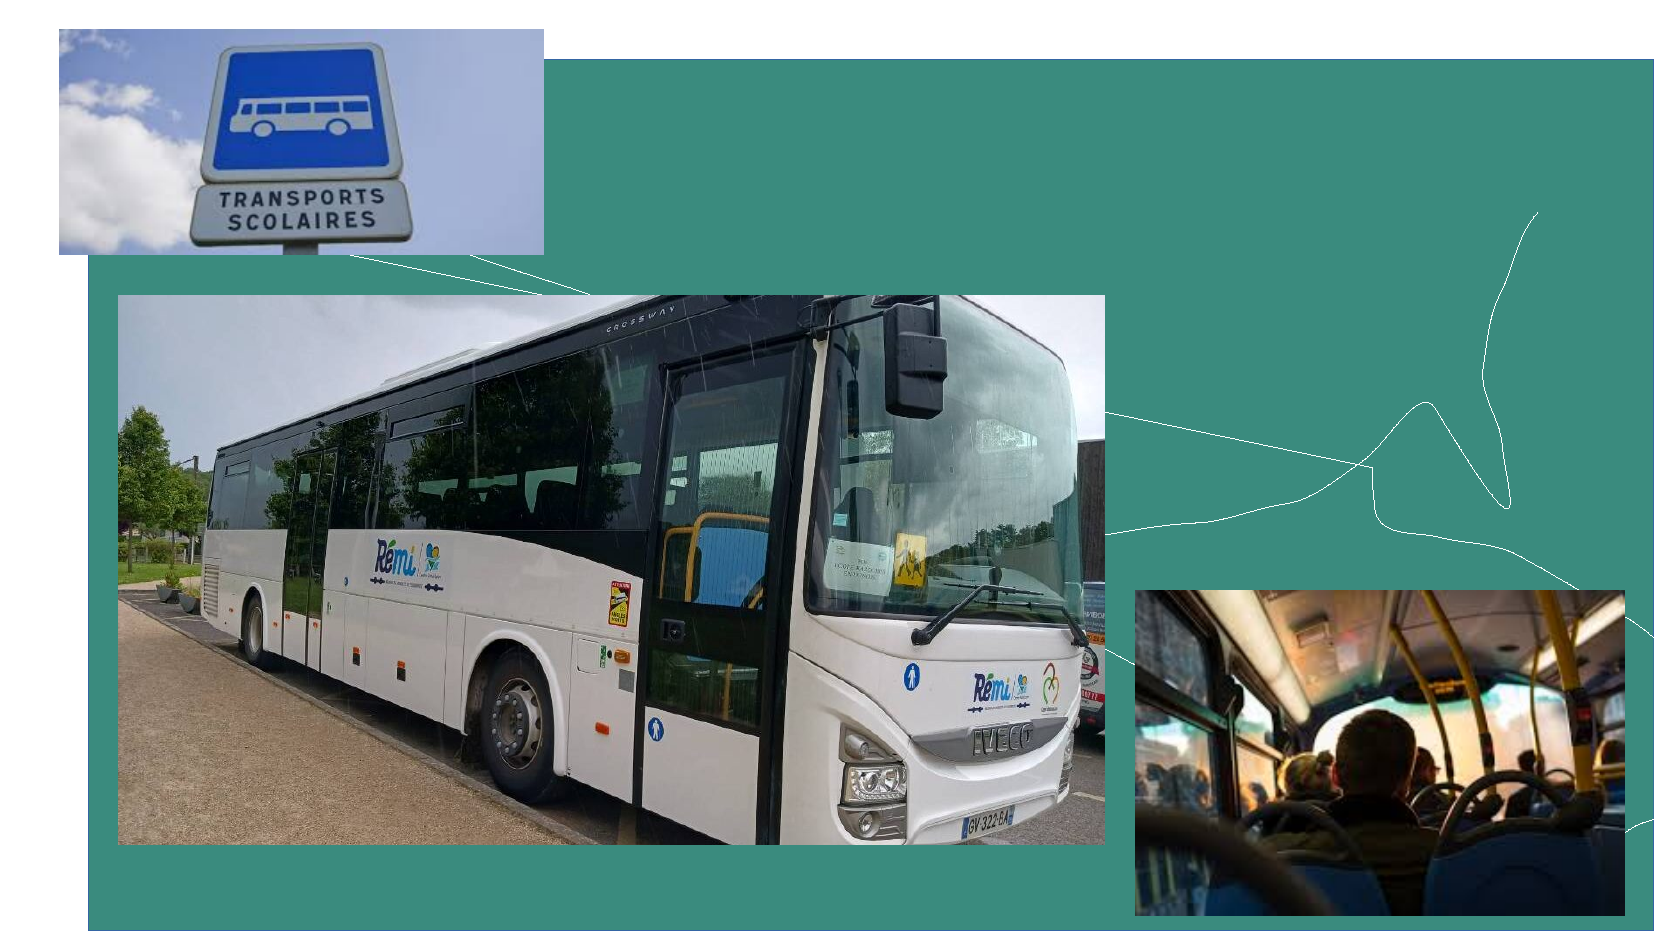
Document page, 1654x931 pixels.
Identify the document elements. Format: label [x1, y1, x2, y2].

picture [1135, 590, 1625, 916]
text_box [88, 59, 1654, 931]
picture [118, 295, 1105, 845]
picture [59, 29, 544, 255]
